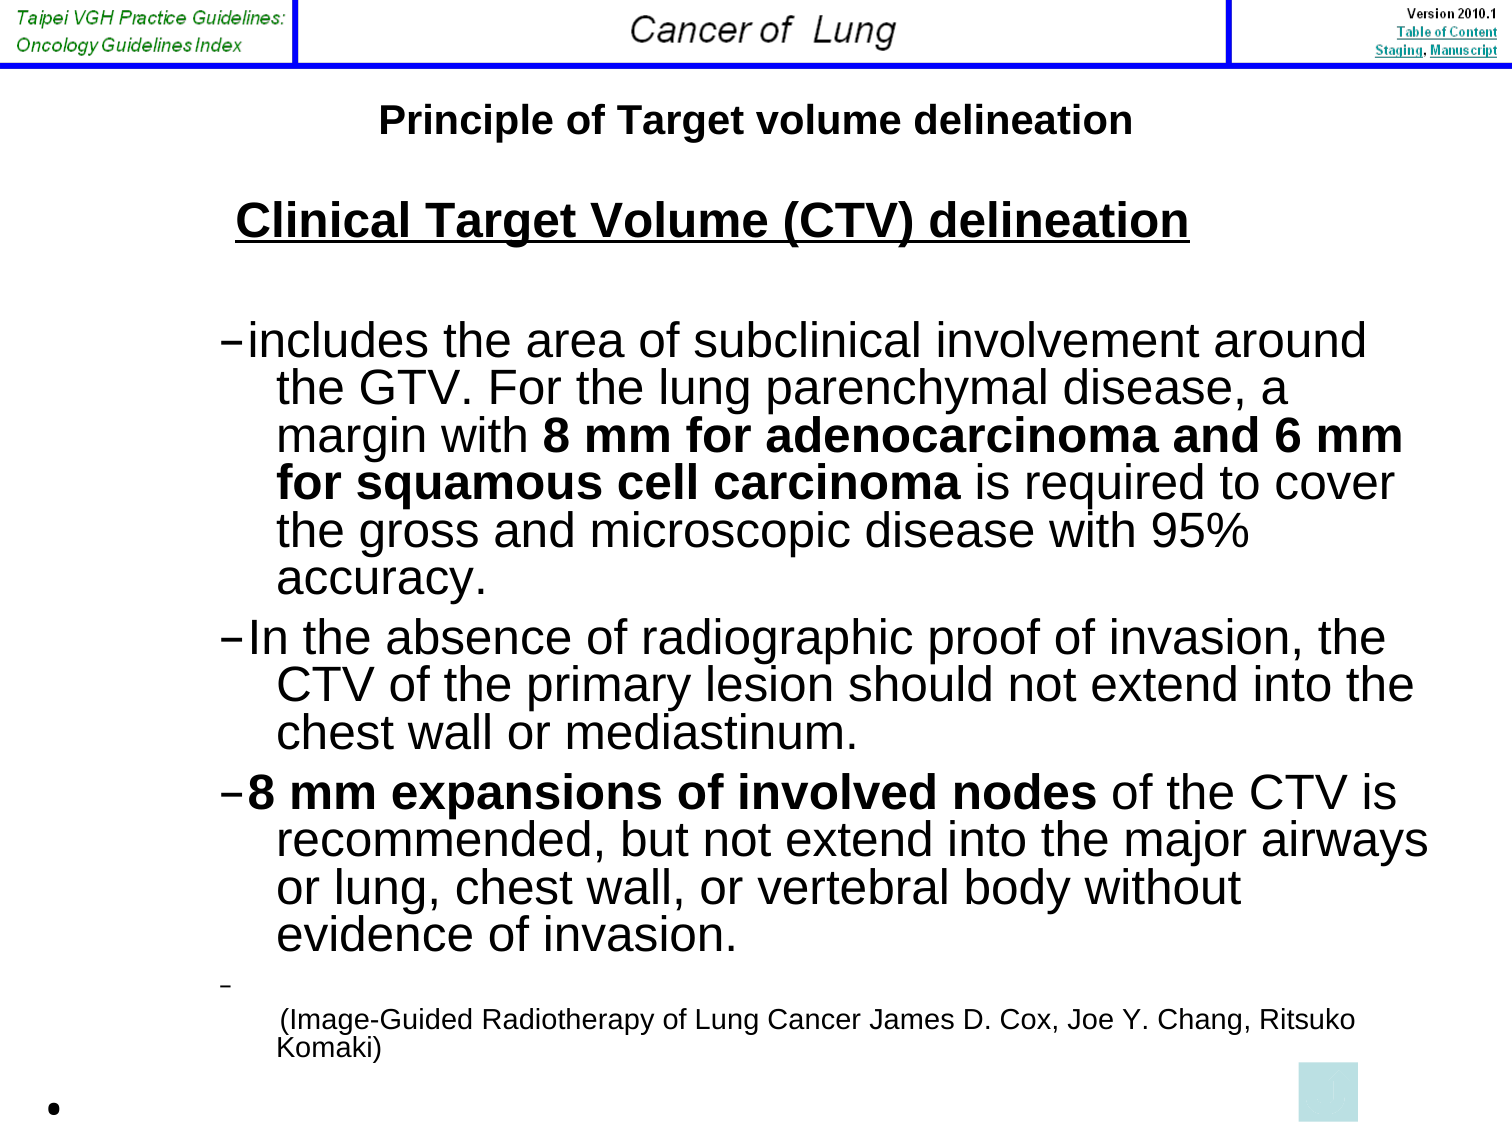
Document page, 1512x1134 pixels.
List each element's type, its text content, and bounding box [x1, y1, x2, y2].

title Principle of Target volume delineation [0, 70, 1512, 166]
list Clinical Target Volume (CTV) delineation includes the area of subclinical involvement around the GTV. For the lung parenchymal disease, a margin with 8 mm for adenocarcinoma and 6 mm for squamous cell carcinoma is required to cover the gross and microscopic disease with 95% accuracy. In the absence of radiographic proof of invasion, the CTV of the primary lesion should not extend into the chest wall or mediastinum. 8 mm expansions of involved nodes of the CTV is recommended, but not extend into the major airways or lung, chest wall, or vertebral body without evidence of invasion. (Image-Guided Radiotherapy of Lung Cancer James D. Cox, Joe Y. Chang, Ritsuko Komaki) [29, 191, 1460, 1078]
